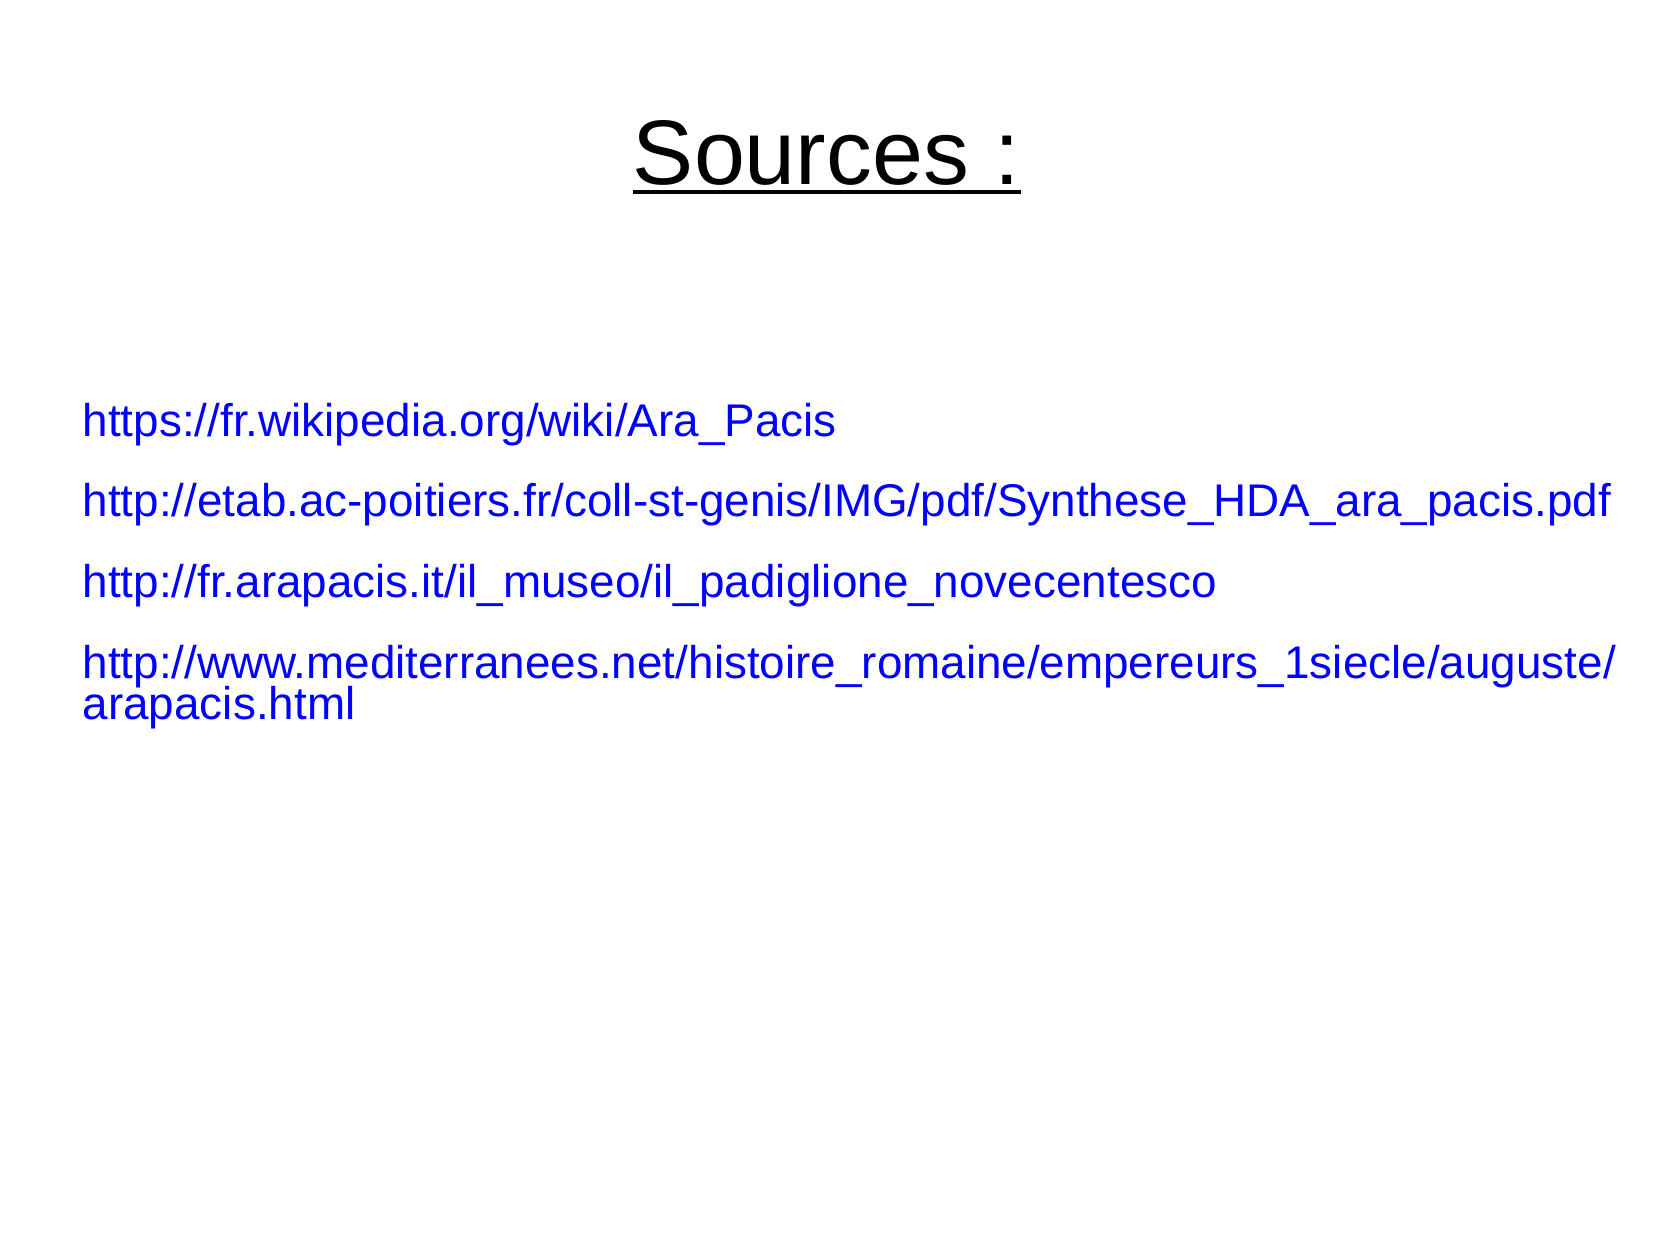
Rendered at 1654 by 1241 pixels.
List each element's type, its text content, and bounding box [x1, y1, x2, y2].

title Sources : [82, 49, 1571, 257]
list https://fr.wikipedia.org/wiki/Ara_Pacis http://etab.ac-poitiers.fr/coll-st-genis/IMG/pdf/Synthese_HDA_ara_pacis.pdf http://fr.arapacis.it/il_museo/il_padiglione_novecentesco http://www.mediterranees.net/histoire_romaine/empereurs_1siecle/auguste/arapacis.html [82, 290, 1630, 1109]
